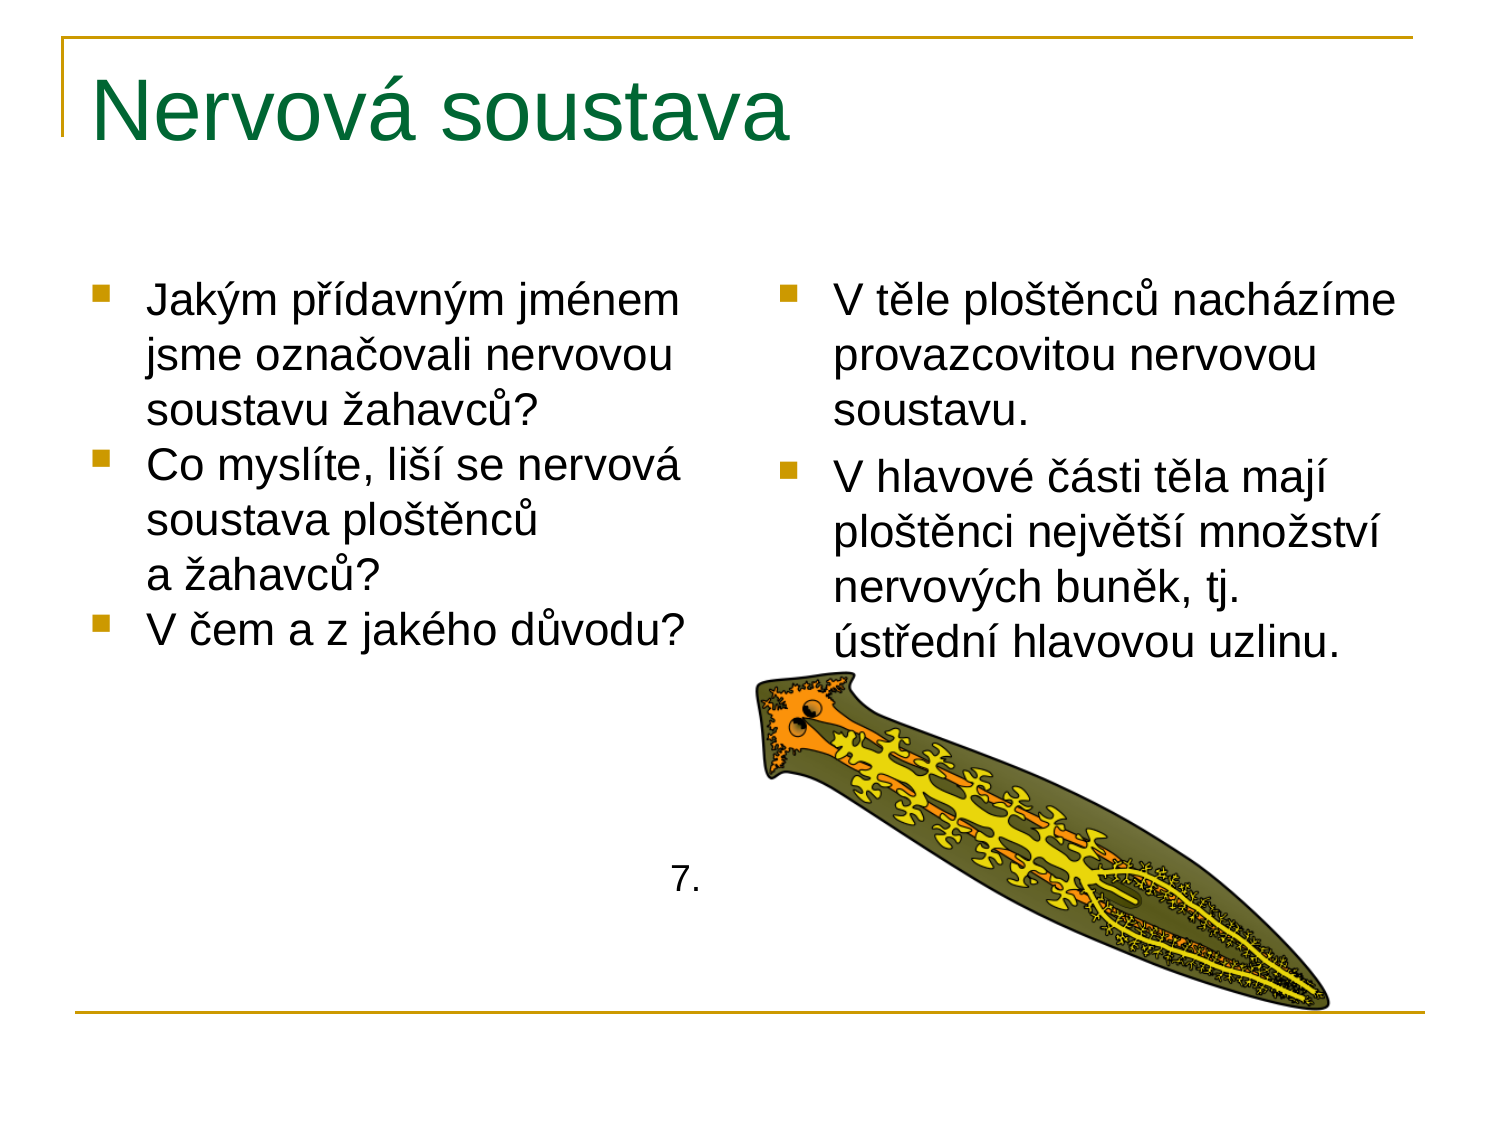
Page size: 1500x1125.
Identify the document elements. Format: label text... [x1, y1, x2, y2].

list Jakým přídavným jménem jsme označovali nervovou soustavu žahavců? Co myslíte, liší se nervová soustava ploštěnců a žahavců? V čem a z jakého důvodu? [75, 262, 738, 1006]
title Nervová soustava [75, 45, 1426, 233]
text_box 7. [655, 846, 845, 907]
picture [750, 633, 1335, 1049]
list V těle ploštěnců nacházíme provazcovitou nervovou soustavu. V hlavové části těla mají ploštěnci největší množství nervových buněk, tj. ústřední hlavovou uzlinu. [762, 262, 1426, 776]
